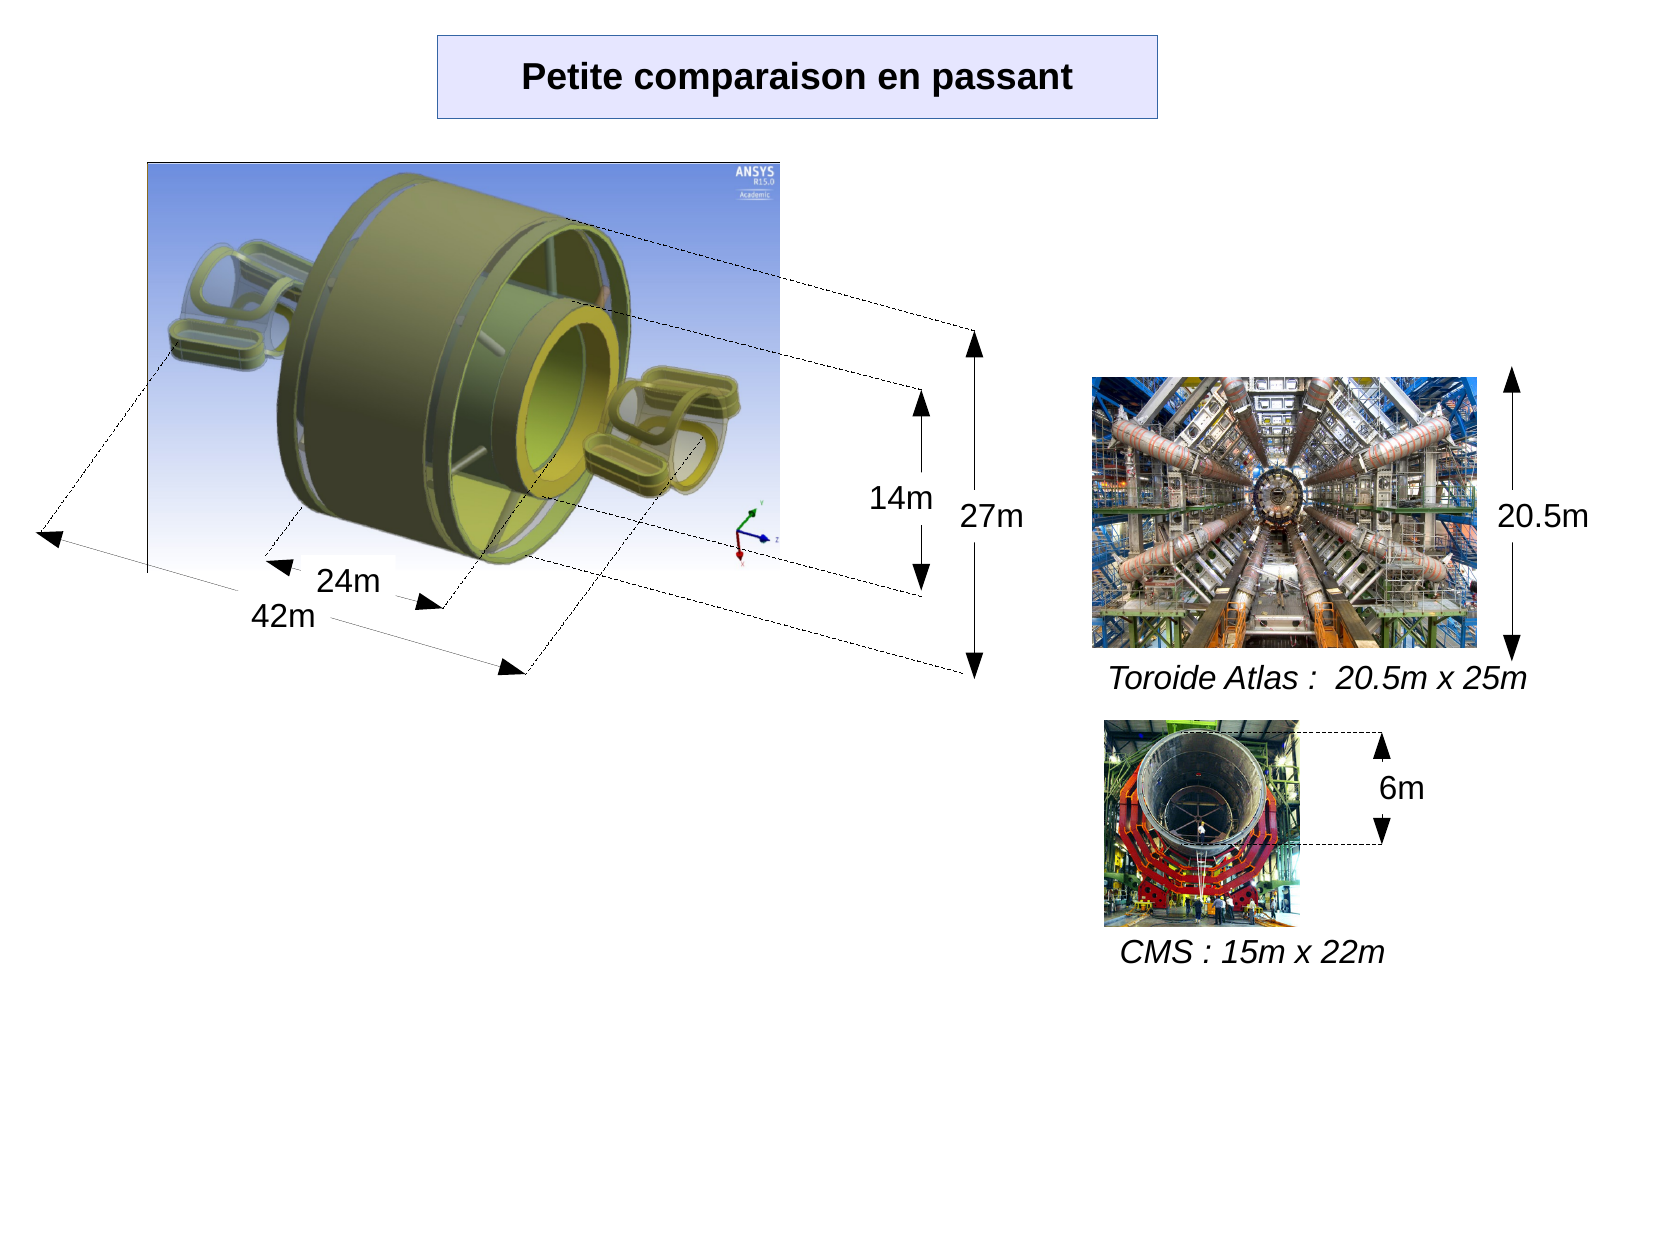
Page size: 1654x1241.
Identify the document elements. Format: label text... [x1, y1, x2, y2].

text_box 14m [854, 472, 949, 525]
text_box Petite comparaison en passant [437, 35, 1158, 119]
picture [1104, 720, 1300, 926]
picture [1092, 377, 1477, 648]
text_box 6m [1364, 761, 1441, 815]
text_box 27m [944, 490, 1040, 543]
picture [291, 569, 301, 573]
text_box 42m [236, 590, 331, 643]
text_box Toroide Atlas : 20.5m x 25m [1092, 651, 1544, 705]
text_box CMS : 15m x 22m [1104, 926, 1402, 979]
text_box 24m [301, 555, 396, 608]
text_box 20.5m [1482, 490, 1605, 543]
picture [147, 162, 780, 573]
picture [147, 565, 172, 573]
